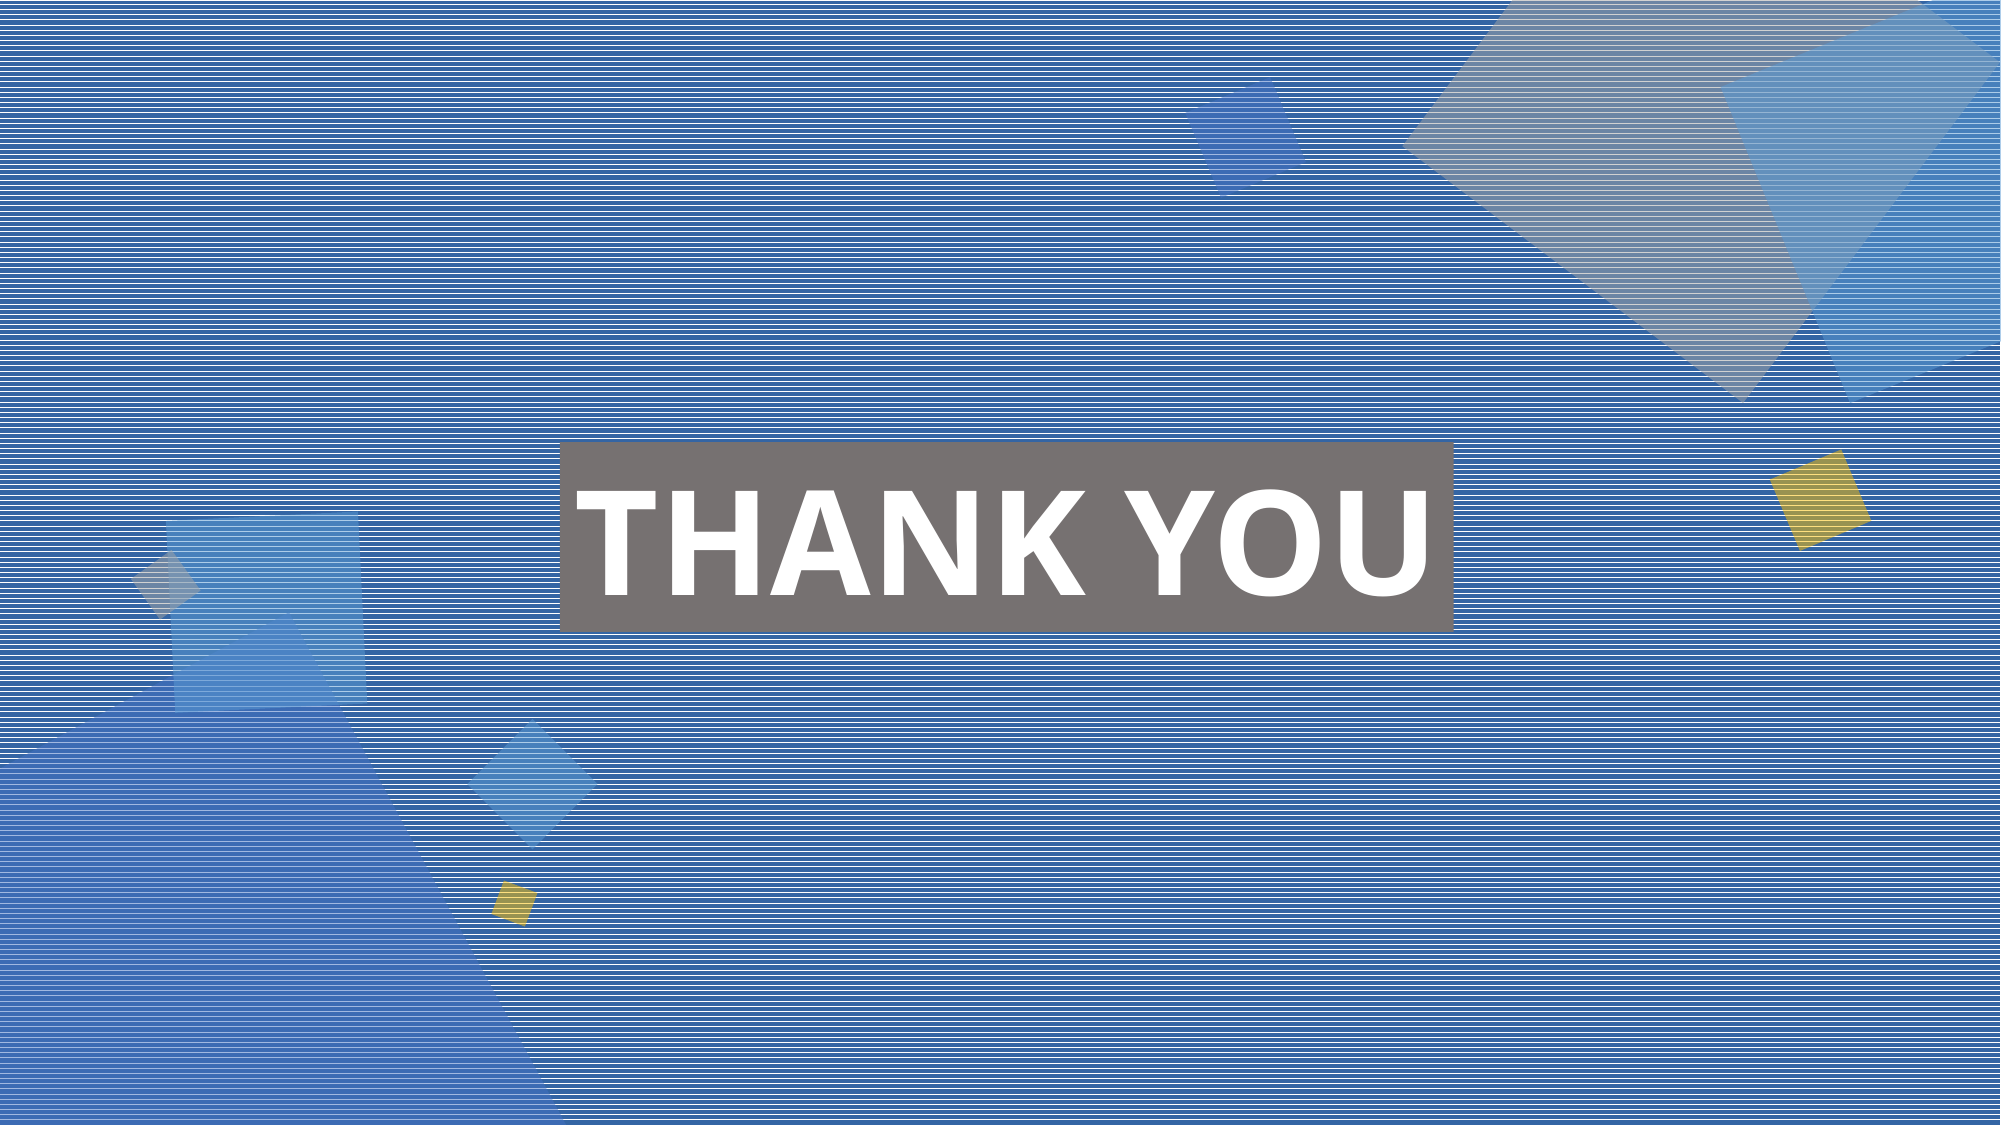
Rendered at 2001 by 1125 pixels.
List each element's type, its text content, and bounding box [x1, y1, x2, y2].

text_box THANK YOU [559, 442, 1454, 632]
